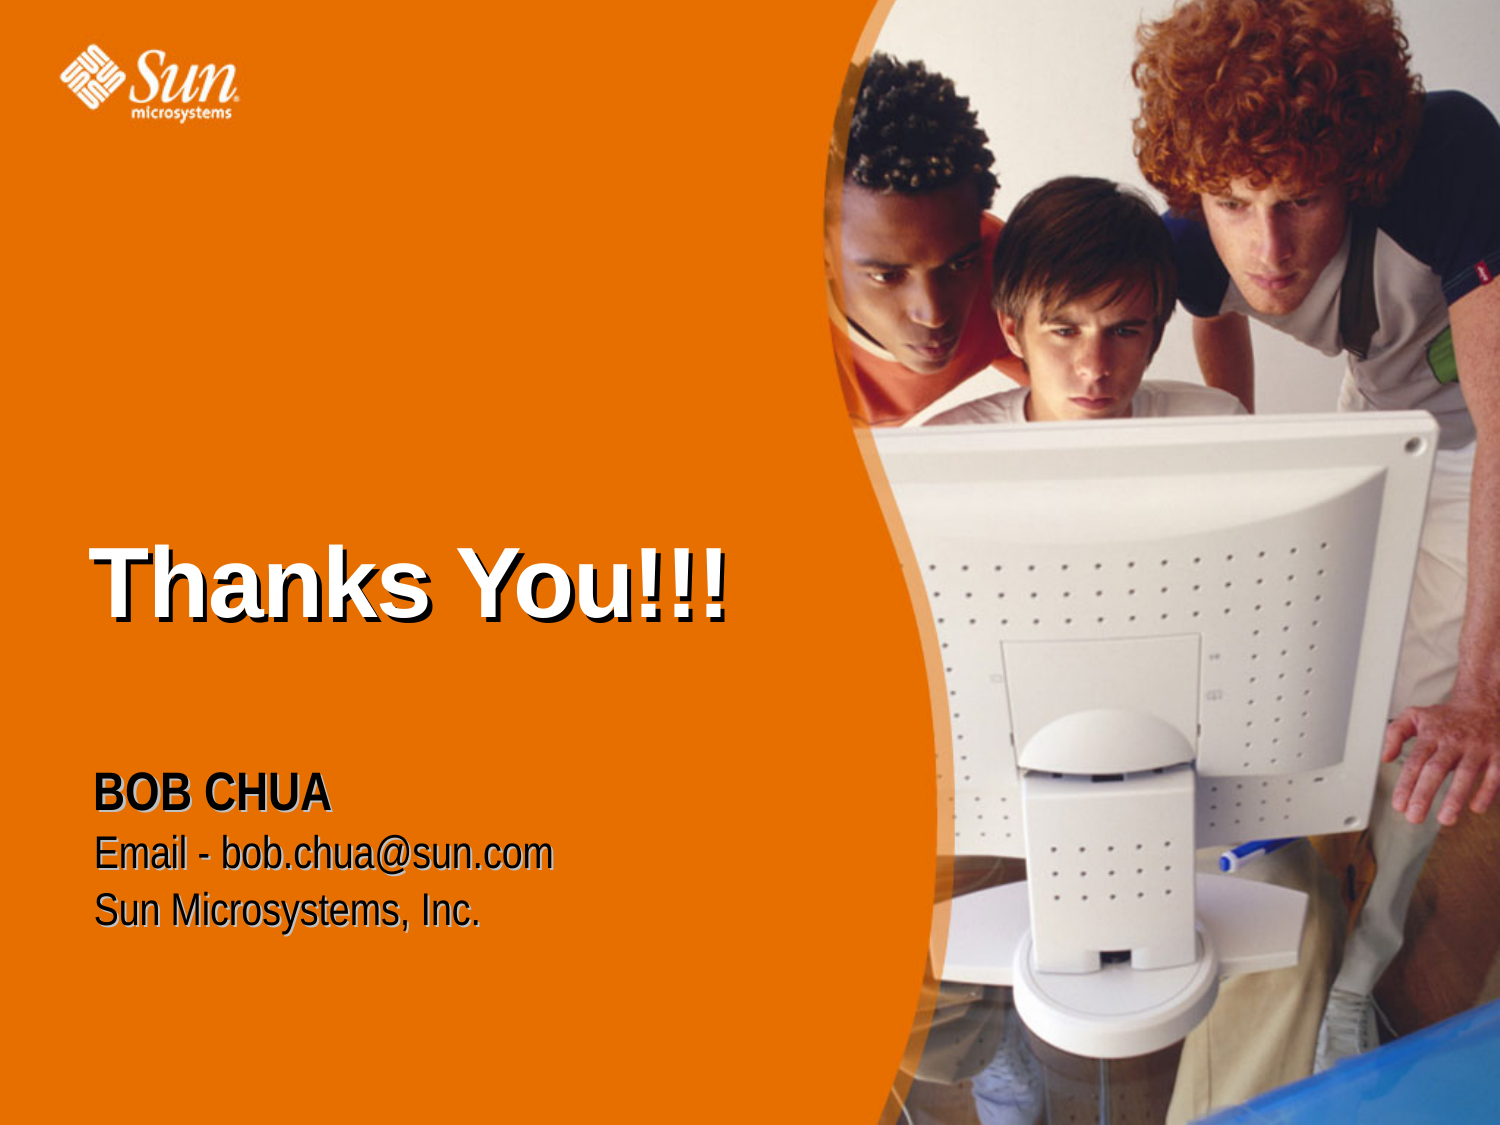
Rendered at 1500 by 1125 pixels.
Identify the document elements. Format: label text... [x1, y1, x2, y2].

picture [0, 0, 1500, 1125]
list BOB CHUA Email - bob.chua@sun.com Sun Microsystems, Inc. [93, 768, 1084, 1006]
title Thanks You!!! [88, 451, 908, 638]
